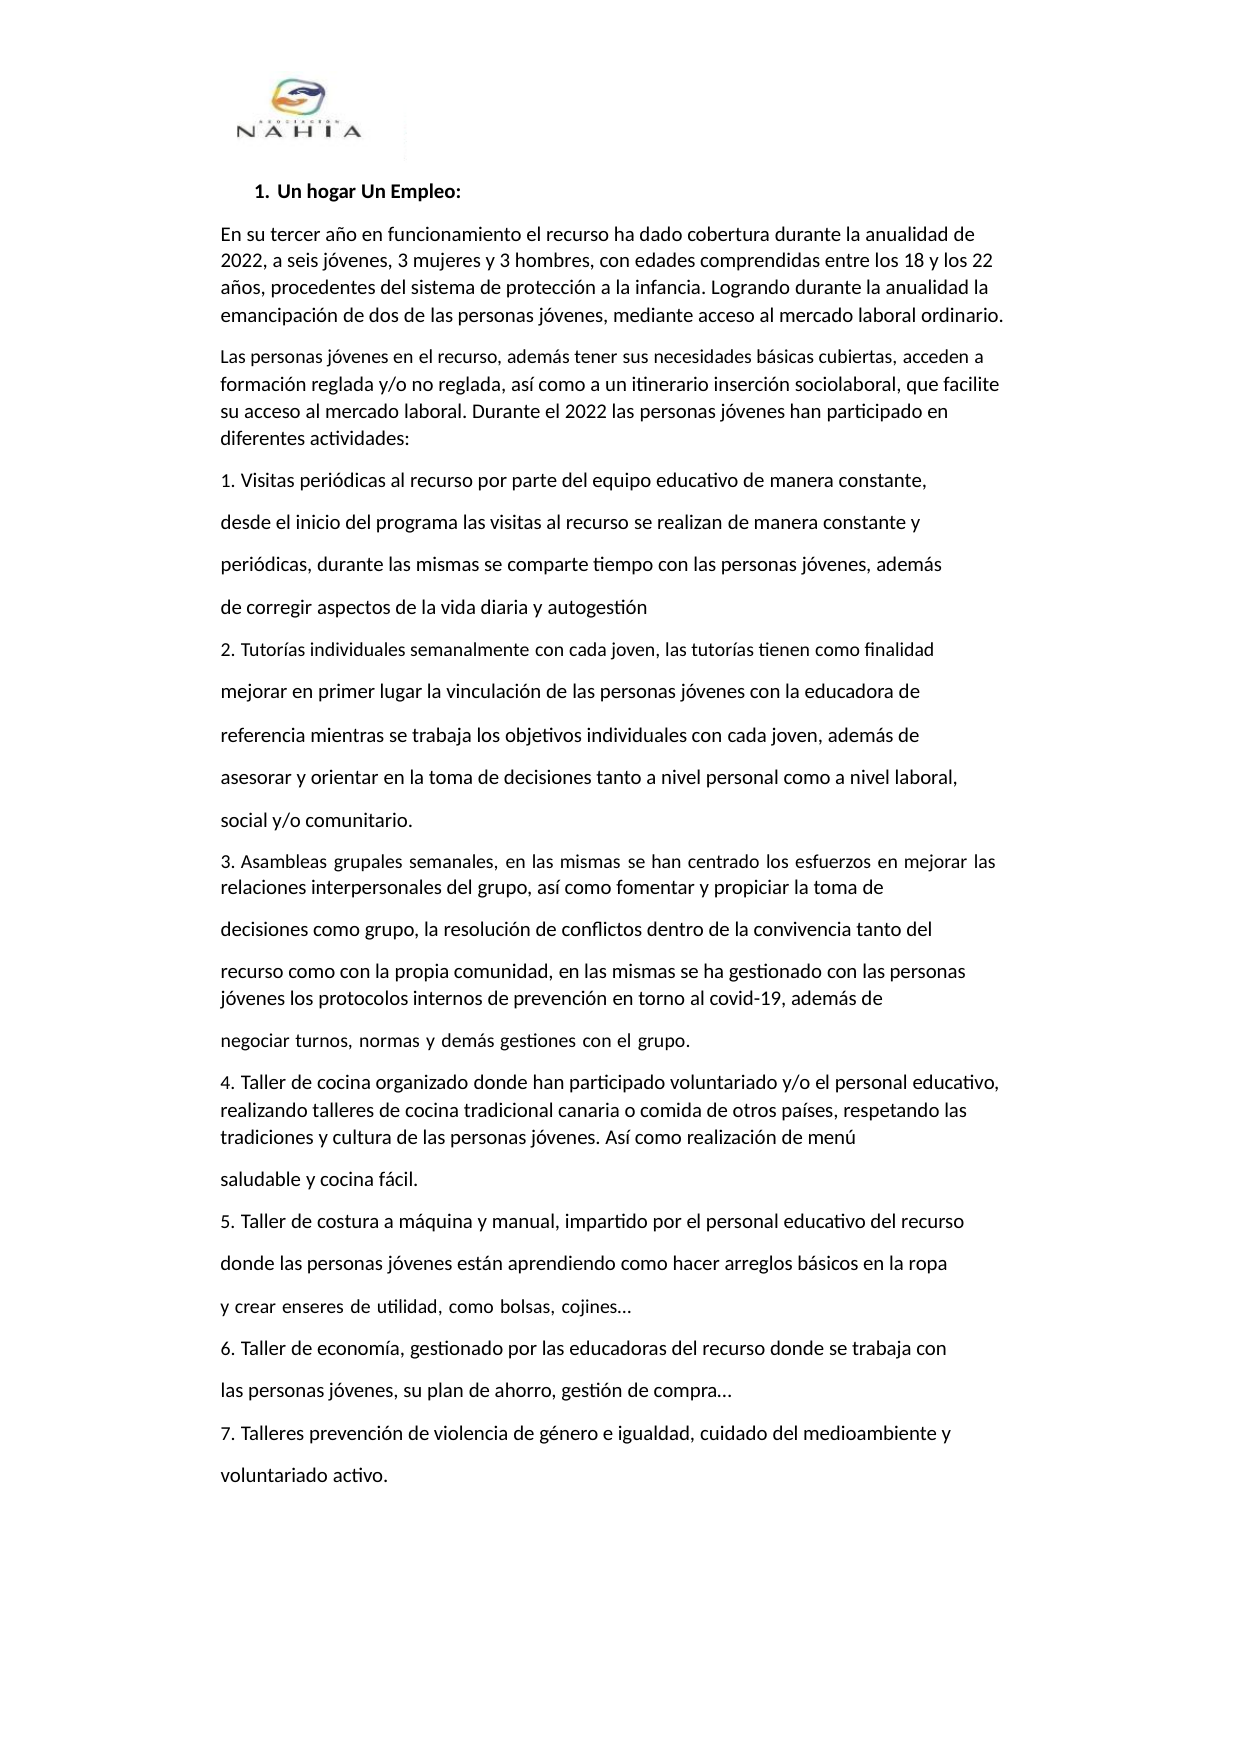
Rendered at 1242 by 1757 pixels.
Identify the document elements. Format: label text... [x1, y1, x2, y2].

text_box Las personas jóvenes en el recurso, además tener sus necesidades básicas cubiertas, acceden a formación reglada y/o no reglada, así como a un itinerario inserción sociolaboral, que facilite su acceso al mercado laboral. Durante el 2022 las personas jóvenes han participado en diferentes actividades: [220, 343, 1029, 450]
text_box 2. Tutorías individuales semanalmente con cada joven, las tutorías tienen como finalidad mejorar en primer lugar la vinculación de las personas jóvenes con la educadora de referencia mientras se trabaja los objetivos individuales con cada joven, además de asesorar y orientar en la toma de decisiones tanto a nivel personal como a nivel laboral, social y/o comunitario. [220, 635, 977, 832]
text_box 5. Taller de costura a máquina y manual, impartido por el personal educativo del recurso donde las personas jóvenes están aprendiendo como hacer arreglos básicos en la ropa y crear enseres de utilidad, como bolsas, cojines… [220, 1206, 980, 1318]
text_box En su tercer año en funcionamiento el recurso ha dado cobertura durante la anualidad de 2022, a seis jóvenes, 3 mujeres y 3 hombres, con edades comprendidas entre los 18 y los 22 años, procedentes del sistema de protección a la infancia. Logrando durante la anualidad la emancipación de dos de las personas jóvenes, mediante acceso al mercado laboral ordinario. [220, 219, 1023, 327]
text_box decisiones como grupo, la resolución de conflictos dentro de la convivencia tanto del [220, 915, 948, 941]
text_box negociar turnos, normas y demás gestiones con el grupo. [220, 1026, 715, 1052]
text_box 4. Taller de cocina organizado donde han participado voluntariado y/o el personal educativo, realizando talleres de cocina tradicional canaria o comida de otros países, respetando las tradiciones y cultura de las personas jóvenes. Así como realización de menú [220, 1068, 1015, 1149]
text_box 1. Visitas periódicas al recurso por parte del equipo educativo de manera constante, desde el inicio del programa las visitas al recurso se realizan de manera constante y periódicas, durante las mismas se comparte tiempo con las personas jóvenes, además de corregir aspectos de la vida diaria y autogestión [220, 466, 963, 619]
text_box 3. Asambleas grupales semanales, en las mismas se han centrado los esfuerzos en mejorar las relaciones interpersonales del grupo, así como fomentar y propiciar la toma de [220, 847, 1020, 900]
text_box 6. Taller de economía, gestionado por las educadoras del recurso donde se trabaja con las personas jóvenes, su plan de ahorro, gestión de compra… 7. Talleres prevención de violencia de género e igualdad, cuidado del medioambiente y voluntariado activo. [220, 1334, 971, 1487]
text_box 1. Un hogar Un Empleo: [254, 177, 485, 203]
text_box saludable y cocina fácil. [220, 1165, 441, 1191]
text_box [236, 71, 407, 164]
text_box recurso como con la propia comunidad, en las mismas se ha gestionado con las personas jóvenes los protocolos internos de prevención en torno al covid-19, además de [220, 957, 981, 1010]
